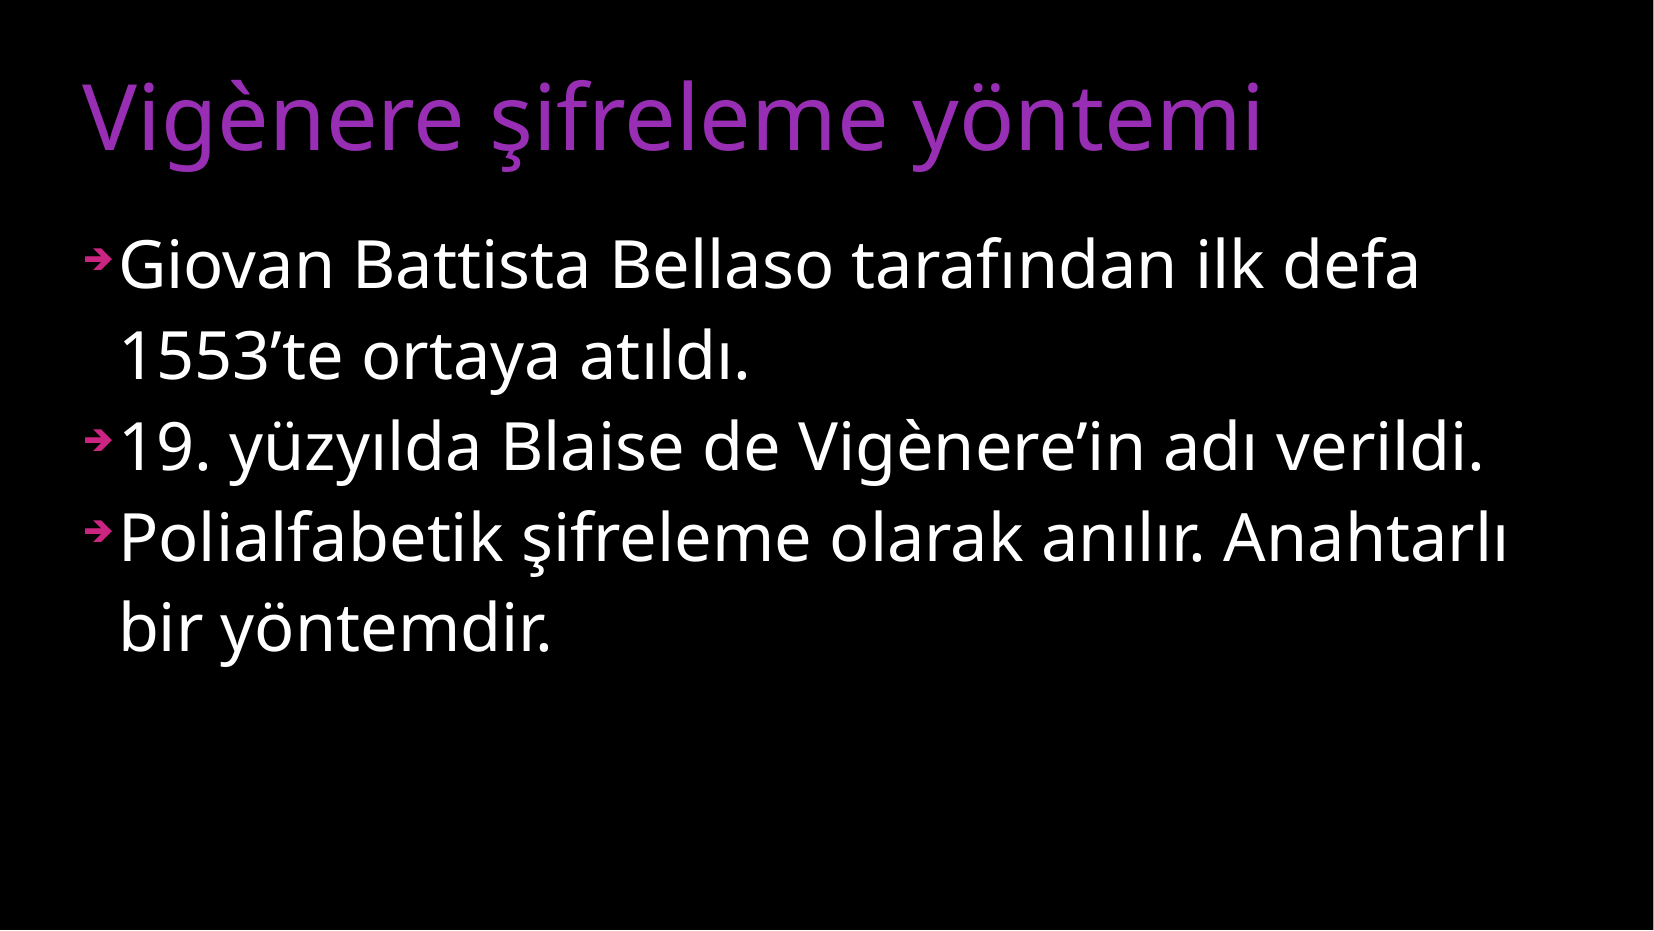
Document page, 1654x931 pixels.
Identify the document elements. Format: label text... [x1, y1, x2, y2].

subtitle Giovan Battista Bellaso tarafından ilk defa 1553’te ortaya atıldı. 19. yüzyılda Blaise de Vigènere’in adı verildi. Polialfabetik şifreleme olarak anılır. Anahtarlı bir yöntemdir. [82, 217, 1571, 758]
title Vigènere şifreleme yöntemi [82, 37, 1571, 193]
